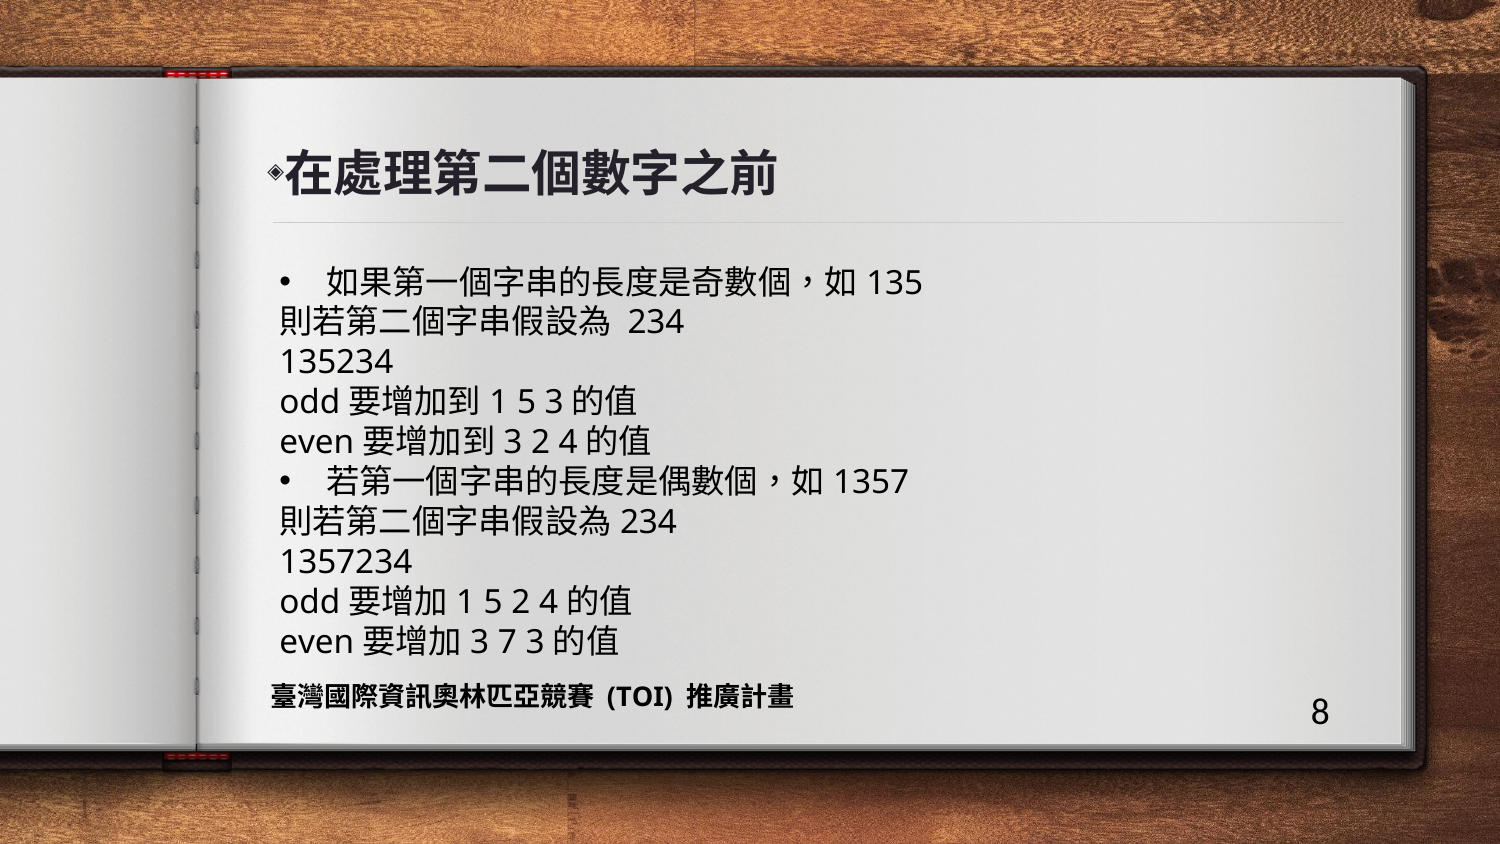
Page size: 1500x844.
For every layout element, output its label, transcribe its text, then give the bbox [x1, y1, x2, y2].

text_box 如果第一個字串的長度是奇數個，如135 則若第二個字串假設為 234 135234 odd要增加到1 5 3的值 even要增加到3 2 4的值 若第一個字串的長度是偶數個，如1357 則若第二個字串假設為234 1357234 odd要增加1 5 2 4的值 even要增加3 7 3的值 [264, 253, 1236, 673]
list 在處理第二個數字之前 [252, 126, 1194, 216]
text_box [1295, 672, 1386, 737]
